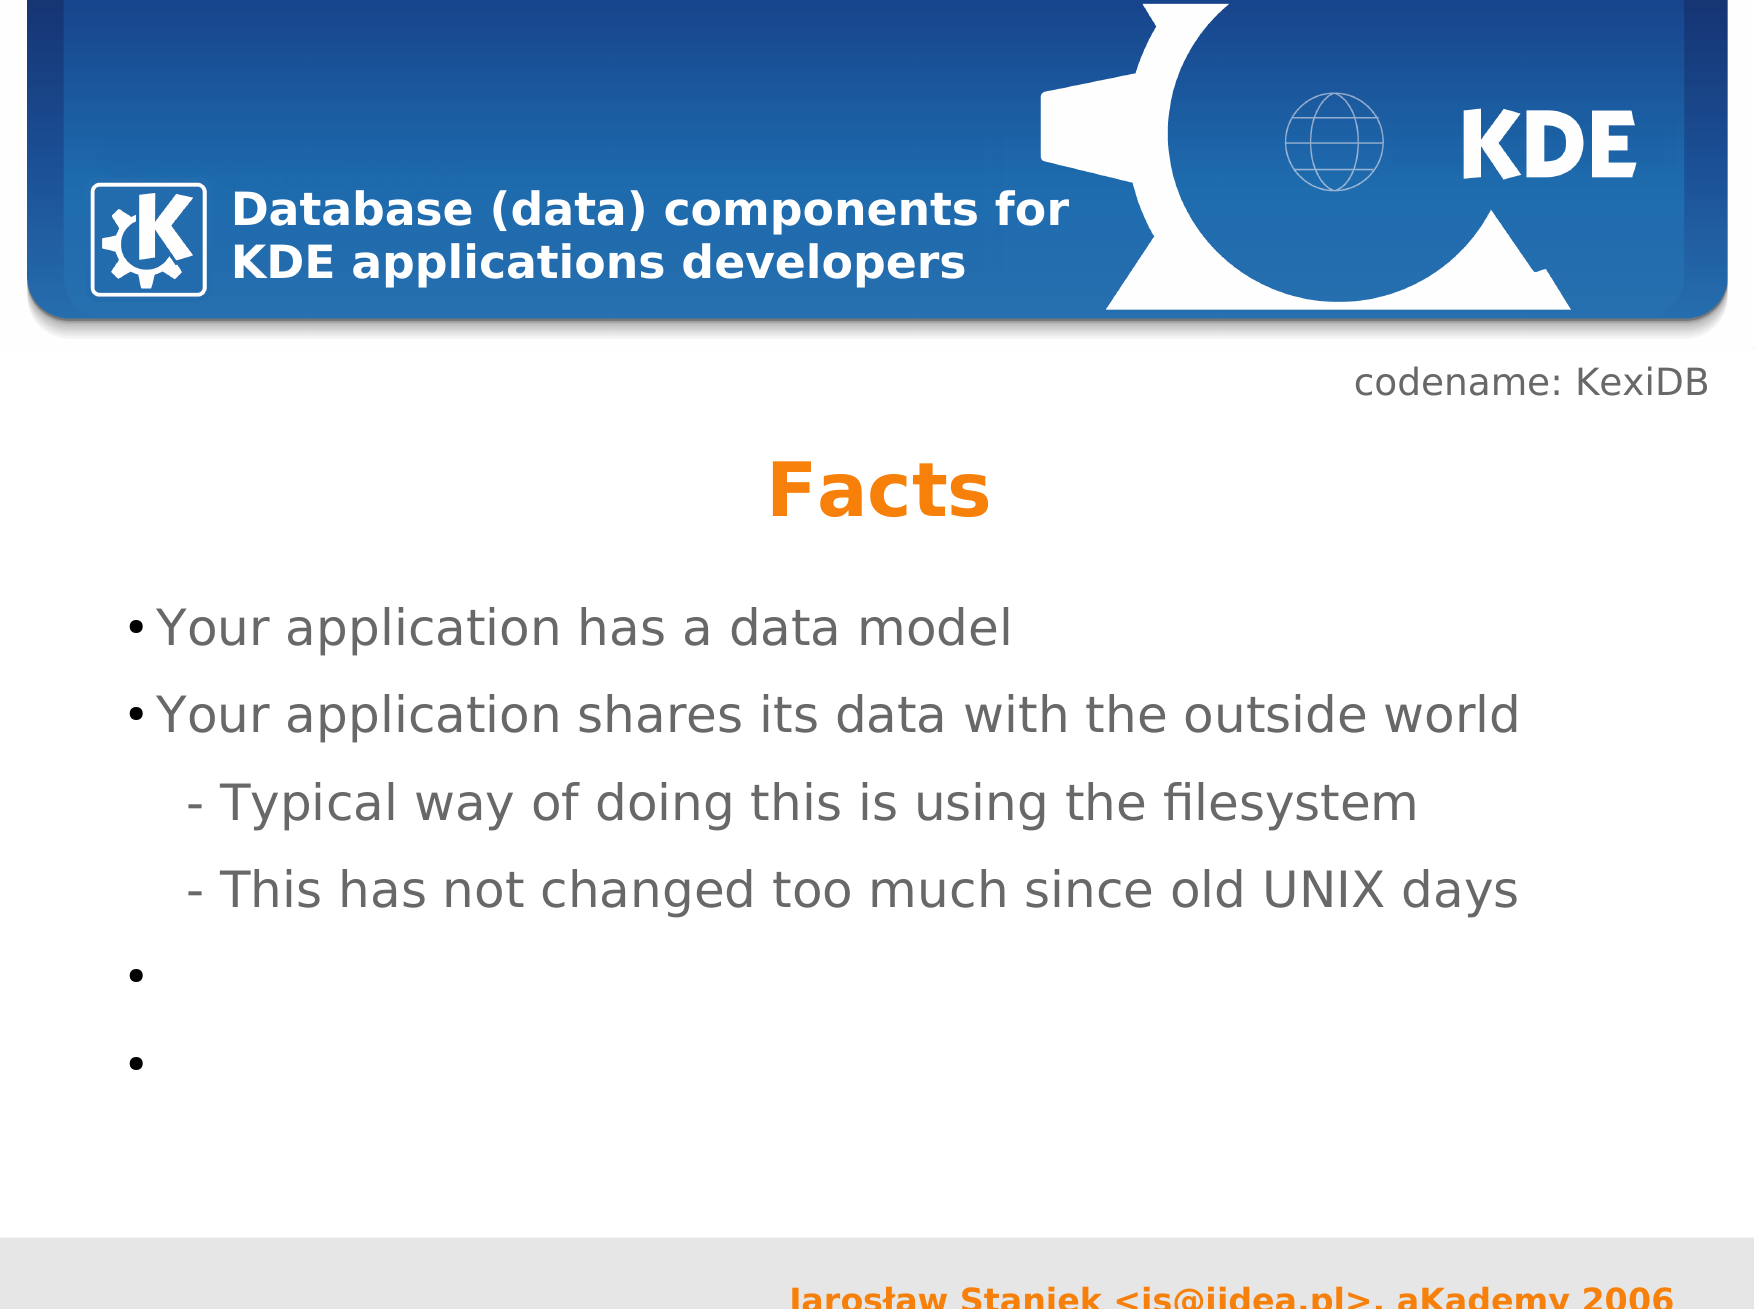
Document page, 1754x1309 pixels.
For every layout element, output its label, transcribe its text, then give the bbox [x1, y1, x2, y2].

text_box Facts [122, 395, 1606, 498]
text_box Your application has a data model Your application shares its data with the outside world - Typical way of doing this is using the filesystem - This has not changed too much since old UNIX days [112, 562, 1651, 1073]
picture [0, 0, 1754, 349]
